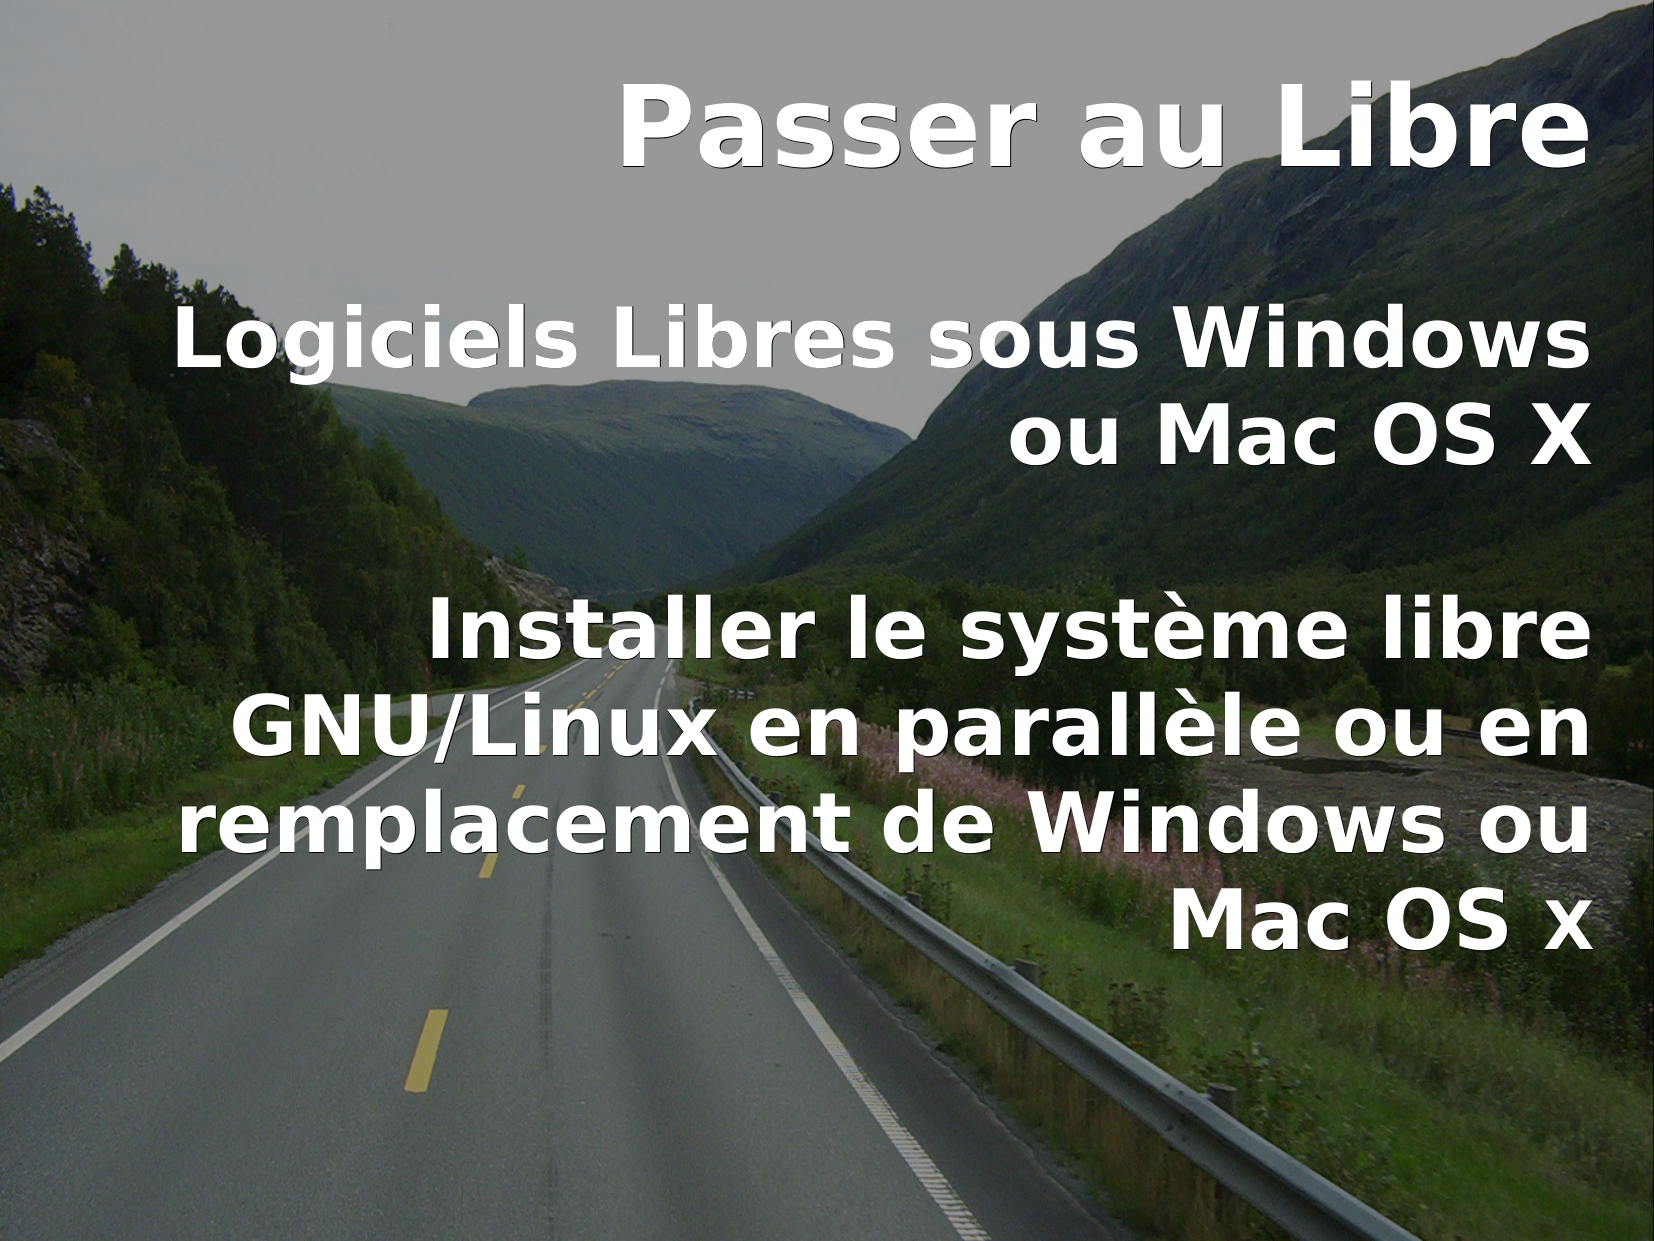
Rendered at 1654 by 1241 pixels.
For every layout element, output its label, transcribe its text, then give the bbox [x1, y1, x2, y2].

picture [0, 0, 1654, 1241]
text_box Passer au Libre Logiciels Libres sous Windows ou Mac OS X Installer le système libre GNU/Linux en parallèle ou en remplacement de Windows ou Mac OS X [147, 54, 1610, 977]
